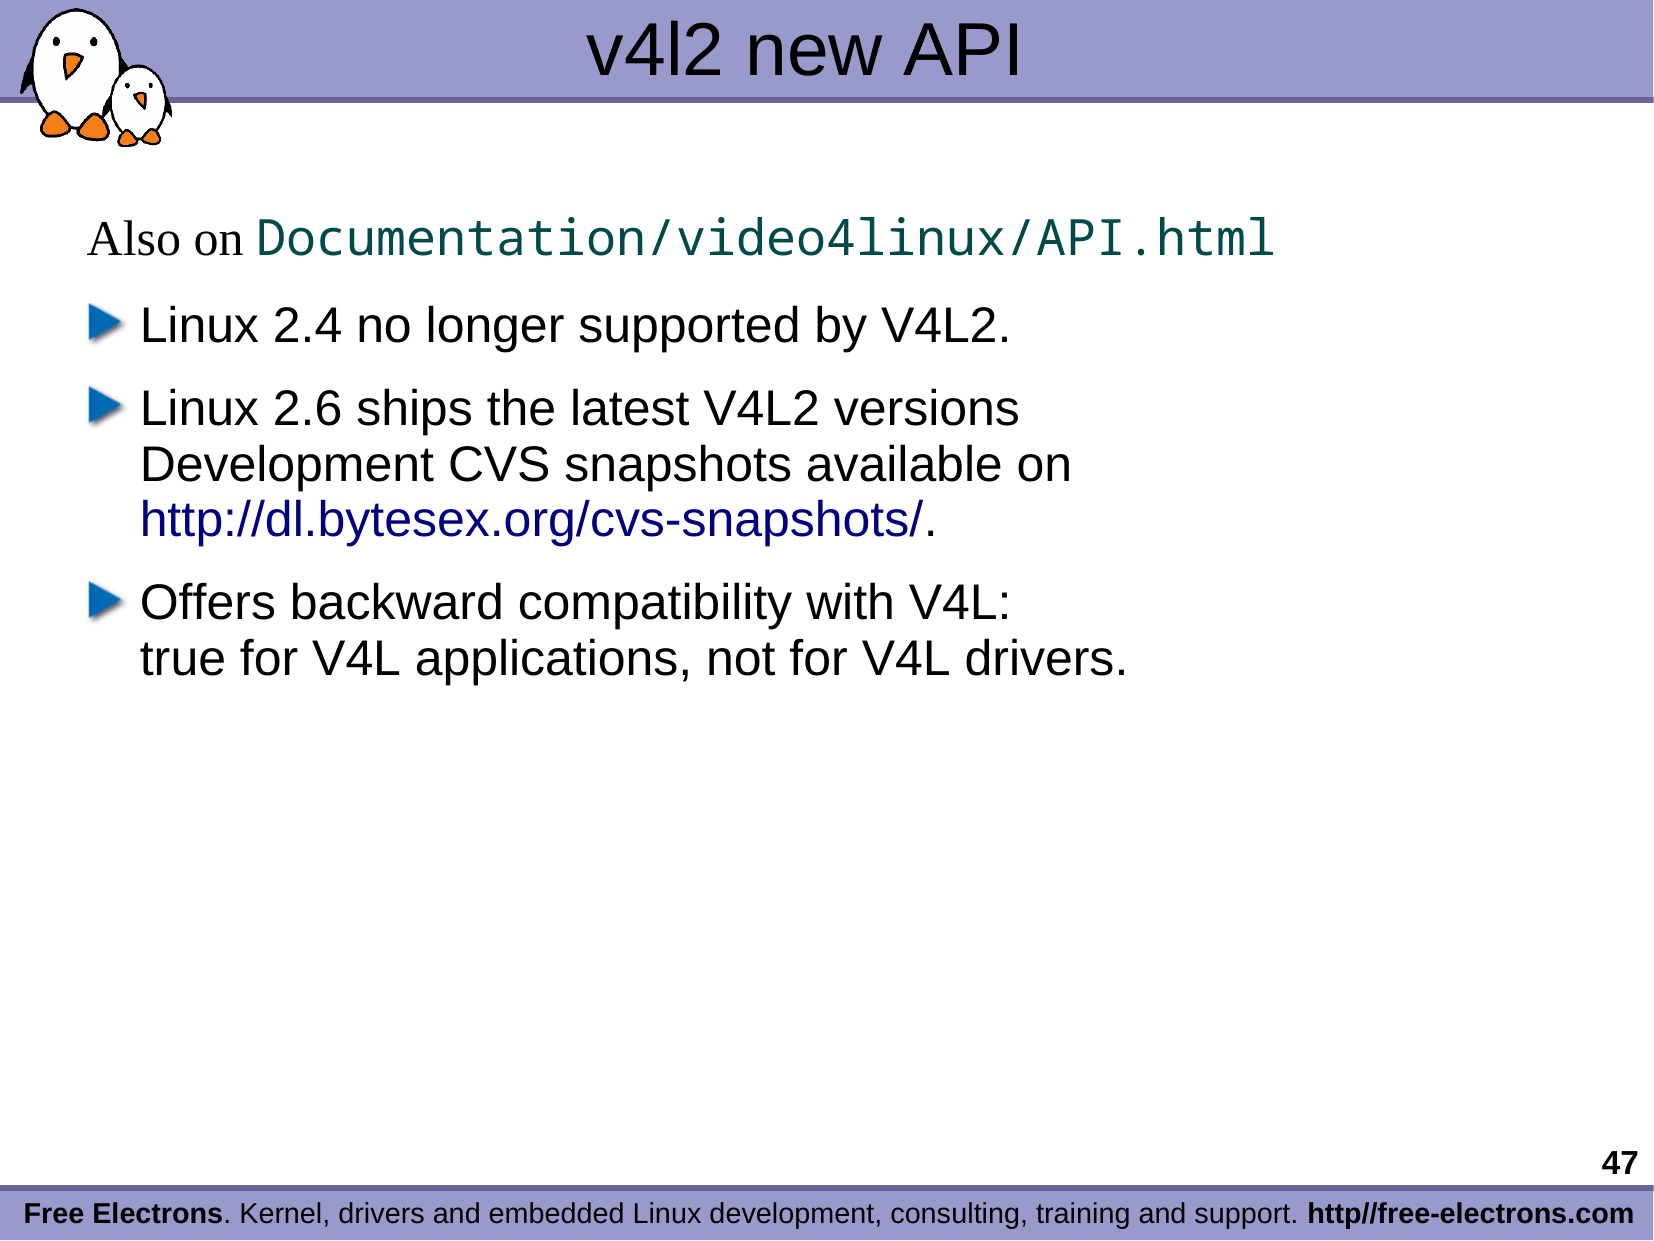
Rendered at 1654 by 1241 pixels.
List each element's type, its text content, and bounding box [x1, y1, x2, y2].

list Also on Documentation/video4linux/API.html Linux 2.4 no longer supported by V4L2. Linux 2.6 ships the latest V4L2 versions Development CVS snapshots available on http://dl.bytesex.org/cvs-snapshots/. Offers backward compatibility with V4L: true for V4L applications, not for V4L drivers. [68, 201, 1592, 1118]
title v4l2 new API [60, 0, 1551, 100]
picture [20, 8, 172, 147]
